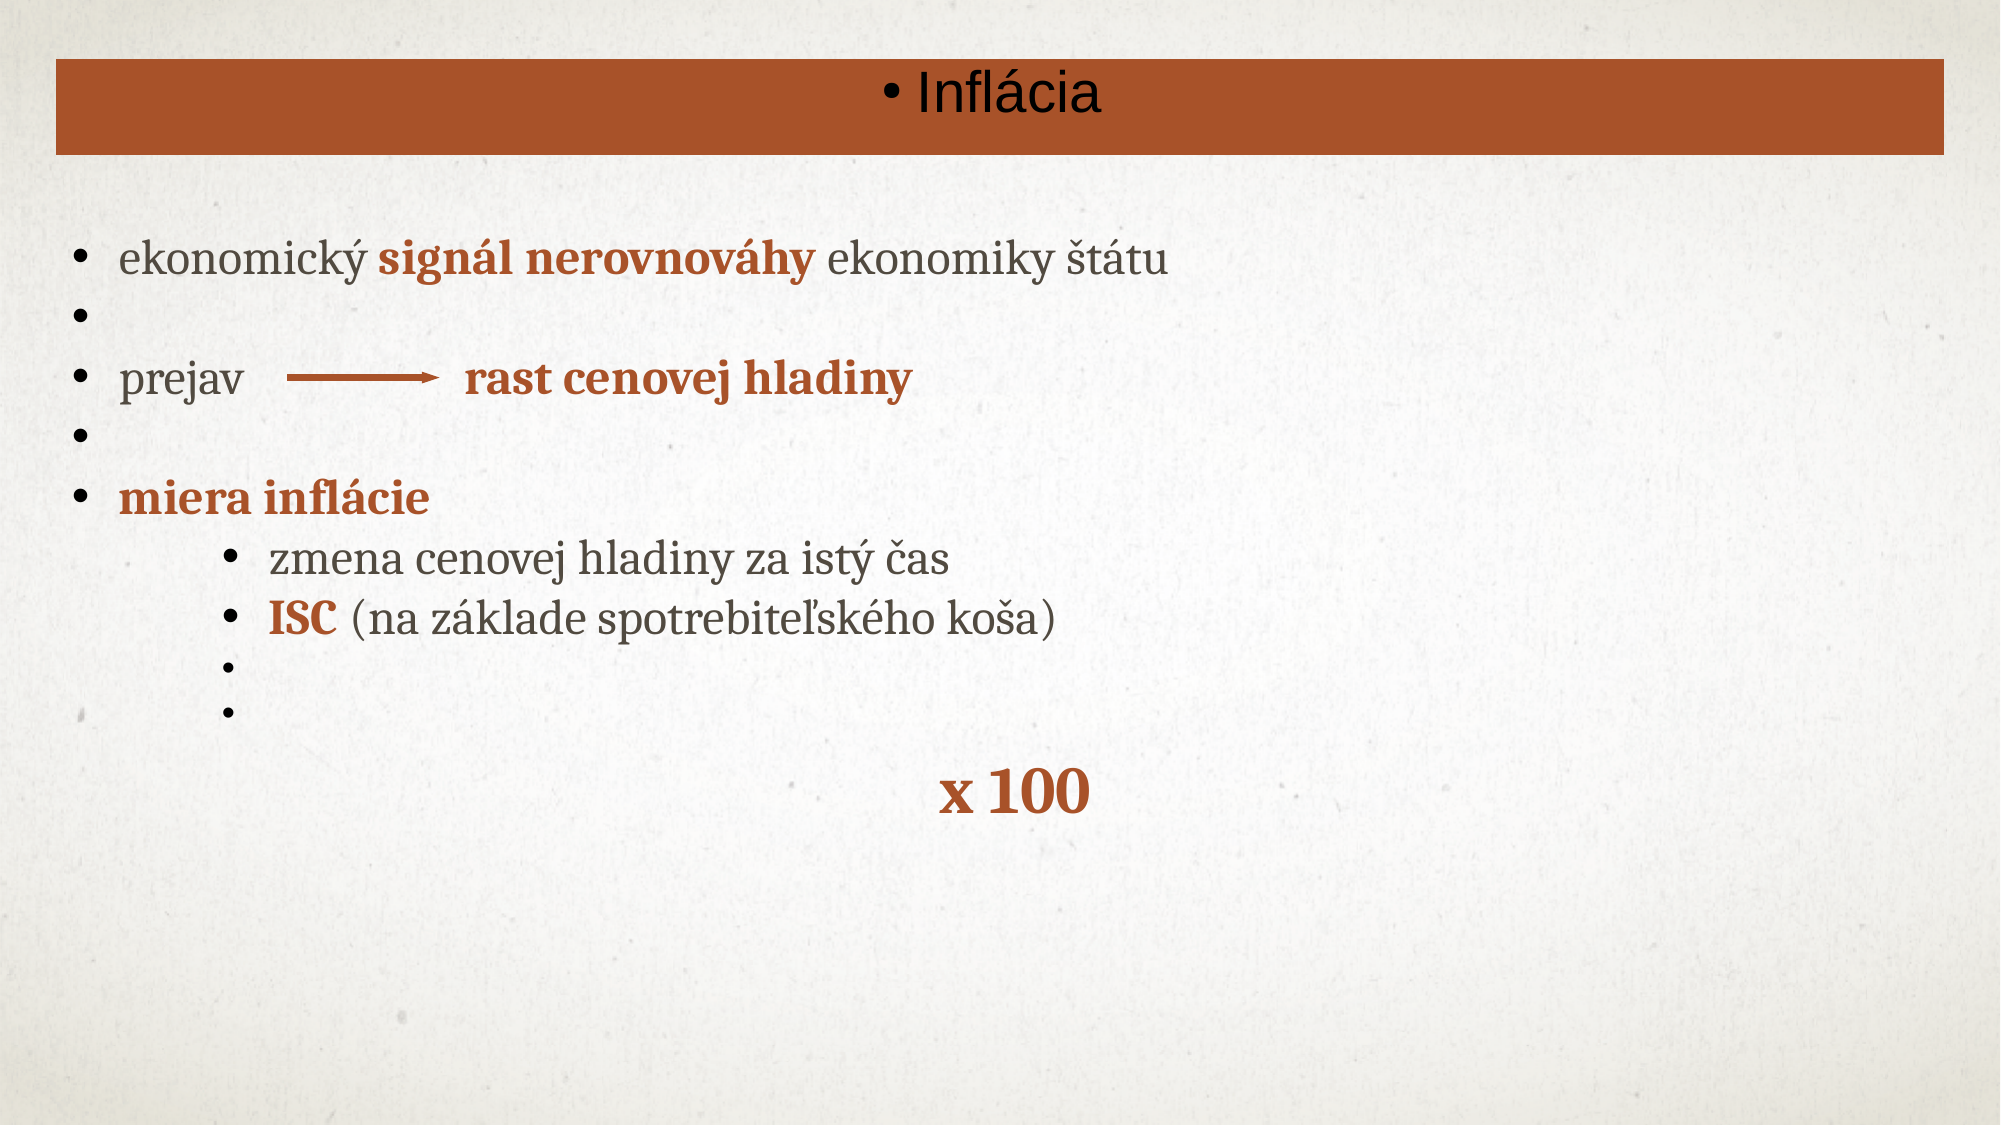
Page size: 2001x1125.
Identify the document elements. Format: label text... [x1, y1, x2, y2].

text_box x 100 [56, 747, 1945, 974]
table_header Inflácia [56, 59, 1944, 155]
text_box ekonomický signál nerovnováhy ekonomiky štátu prejav rast cenovej hladiny miera inflácie zmena cenovej hladiny za istý čas ISC (na základe spotrebiteľského koša) [56, 217, 1945, 747]
